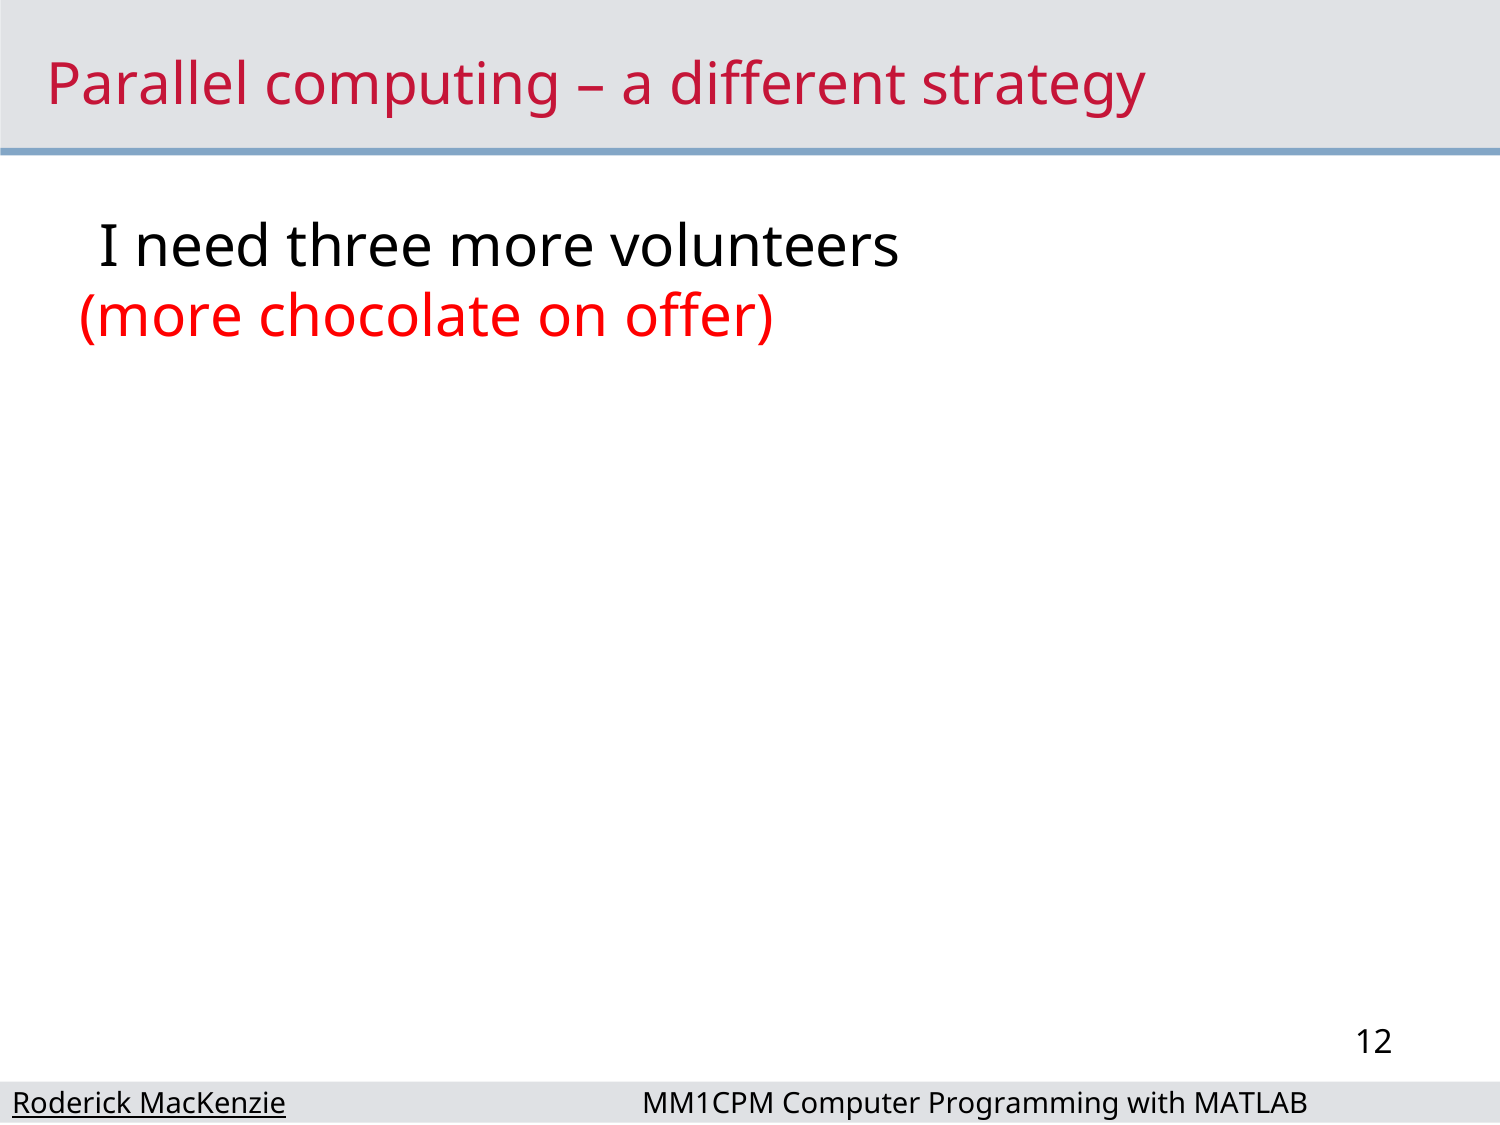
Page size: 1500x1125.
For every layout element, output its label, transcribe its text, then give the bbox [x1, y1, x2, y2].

text_box I need three more volunteers (more chocolate on offer) [64, 200, 1041, 356]
title Parallel computing – a different strategy [31, 29, 1431, 135]
text_box <number> [1340, 1012, 1500, 1085]
